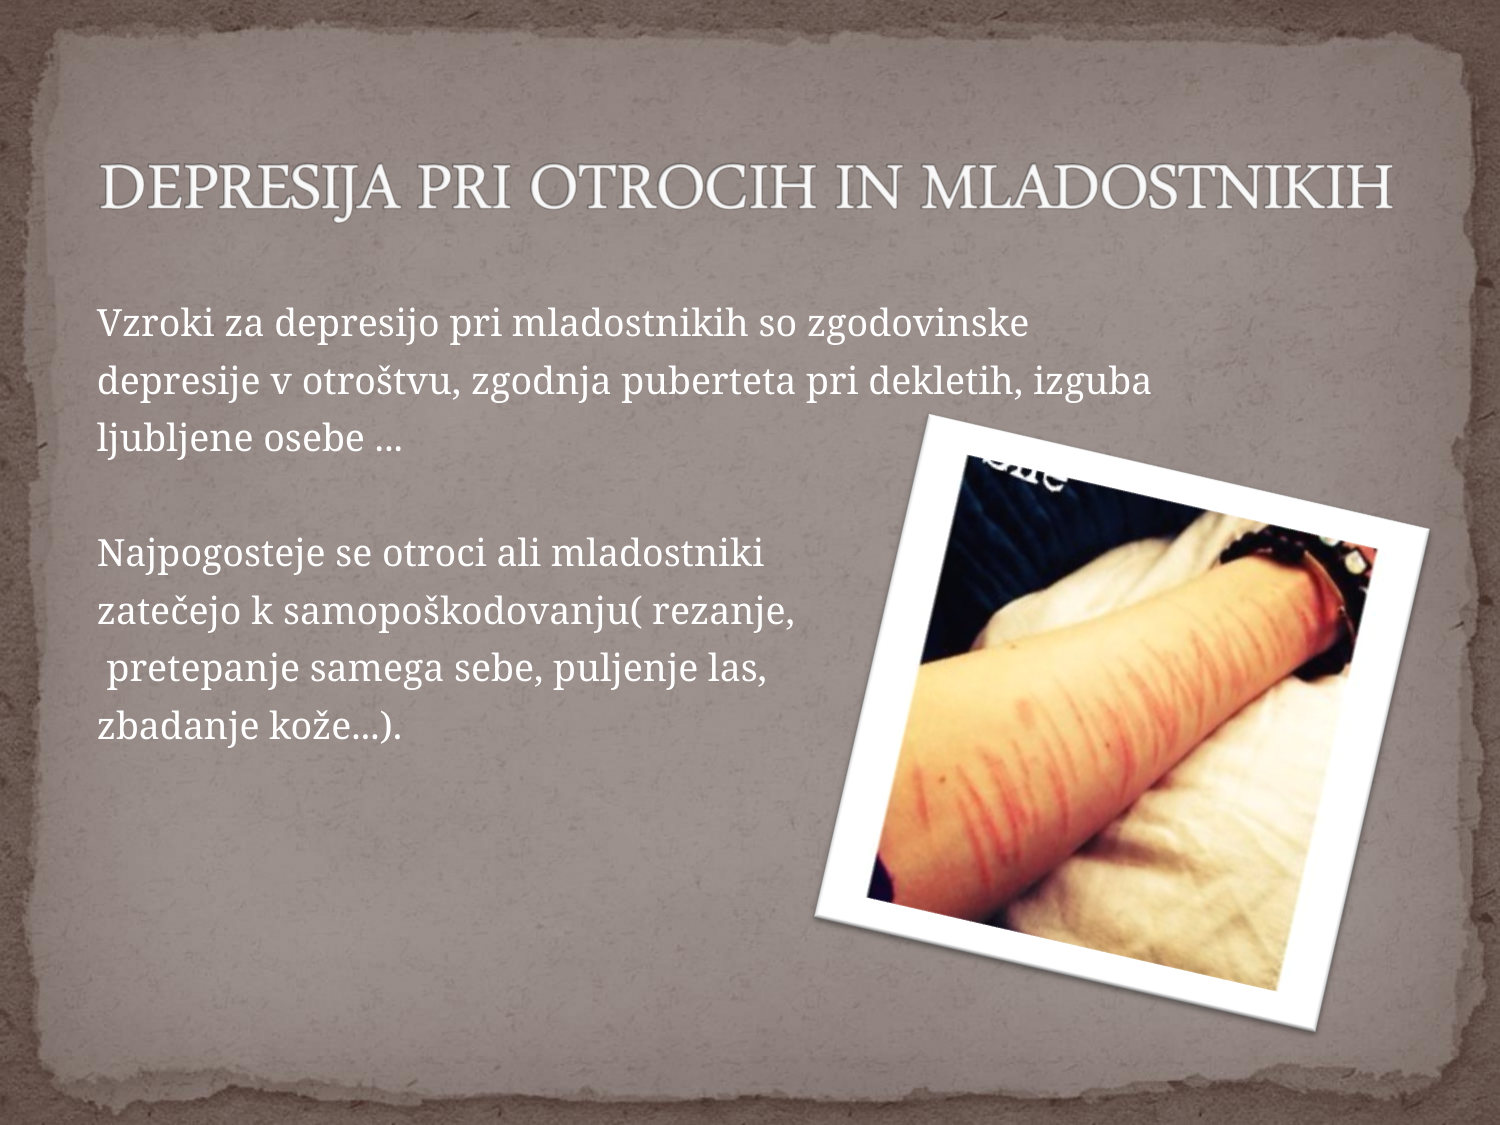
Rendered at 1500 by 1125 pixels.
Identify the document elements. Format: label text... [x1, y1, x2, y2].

picture [0, 0, 1500, 1125]
list Vzroki za depresijo pri mladostnikih so zgodovinske depresije v otroštvu, zgodnja puberteta pri dekletih, izguba ljubljene osebe ... Najpogosteje se otroci ali mladostniki zatečejo k samopoškodovanju( rezanje, pretepanje samega sebe, puljenje las, zbadanje kože...). [82, 318, 1432, 888]
